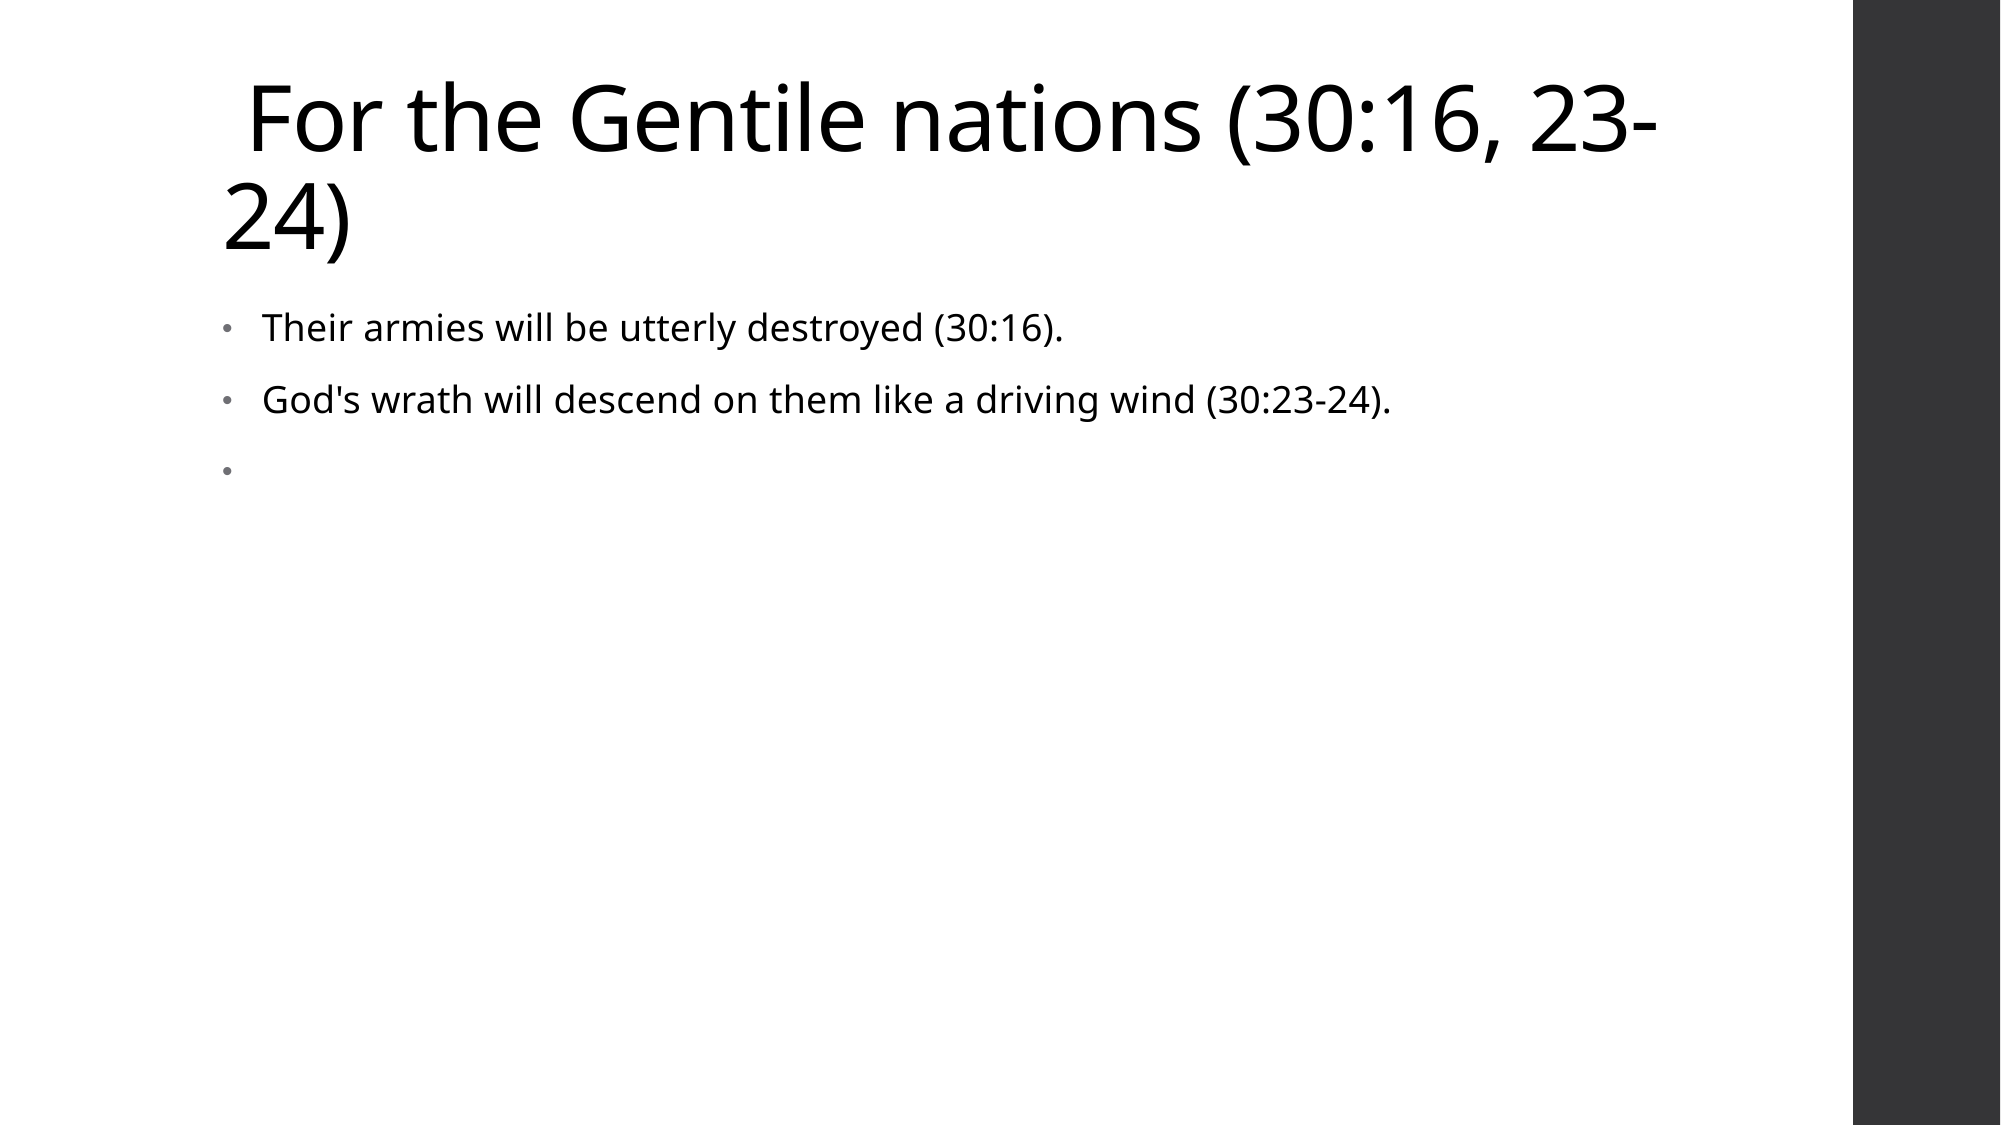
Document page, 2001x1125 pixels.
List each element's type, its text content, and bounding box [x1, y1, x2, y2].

title For the Gentile nations (30:16, 23-24) [206, 60, 1797, 278]
list Their armies will be utterly destroyed (30:16). God's wrath will descend on them like a driving wind (30:23-24). [206, 299, 1617, 1014]
